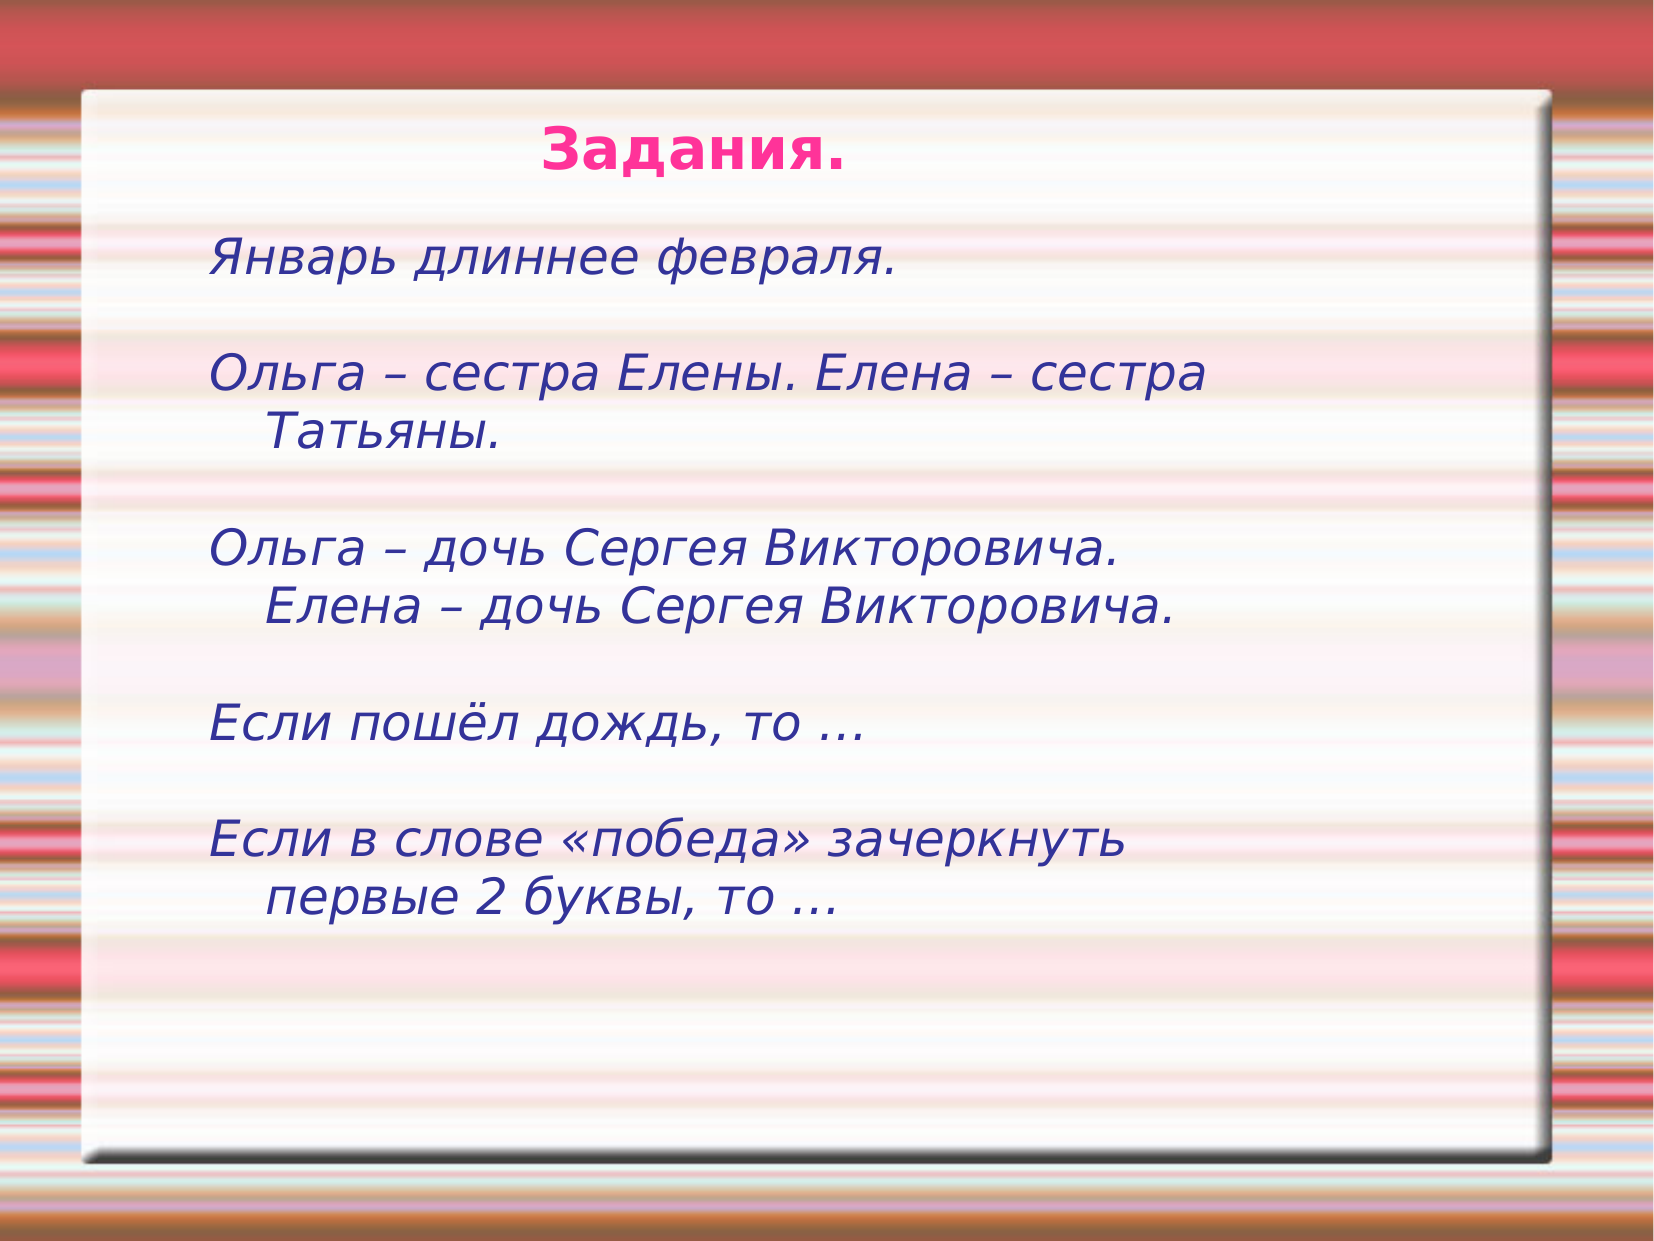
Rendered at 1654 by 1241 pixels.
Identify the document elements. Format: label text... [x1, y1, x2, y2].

text_box Январь длиннее февраля. Ольга – сестра Елены. Елена – сестра Татьяны. Ольга – дочь Сергея Викторовича. Елена – дочь Сергея Викторовича. Если пошёл дождь, то … Если в слове «победа» зачеркнуть первые 2 буквы, то … [194, 219, 1273, 1051]
picture [0, 0, 1654, 1241]
text_box Задания. [525, 107, 863, 191]
